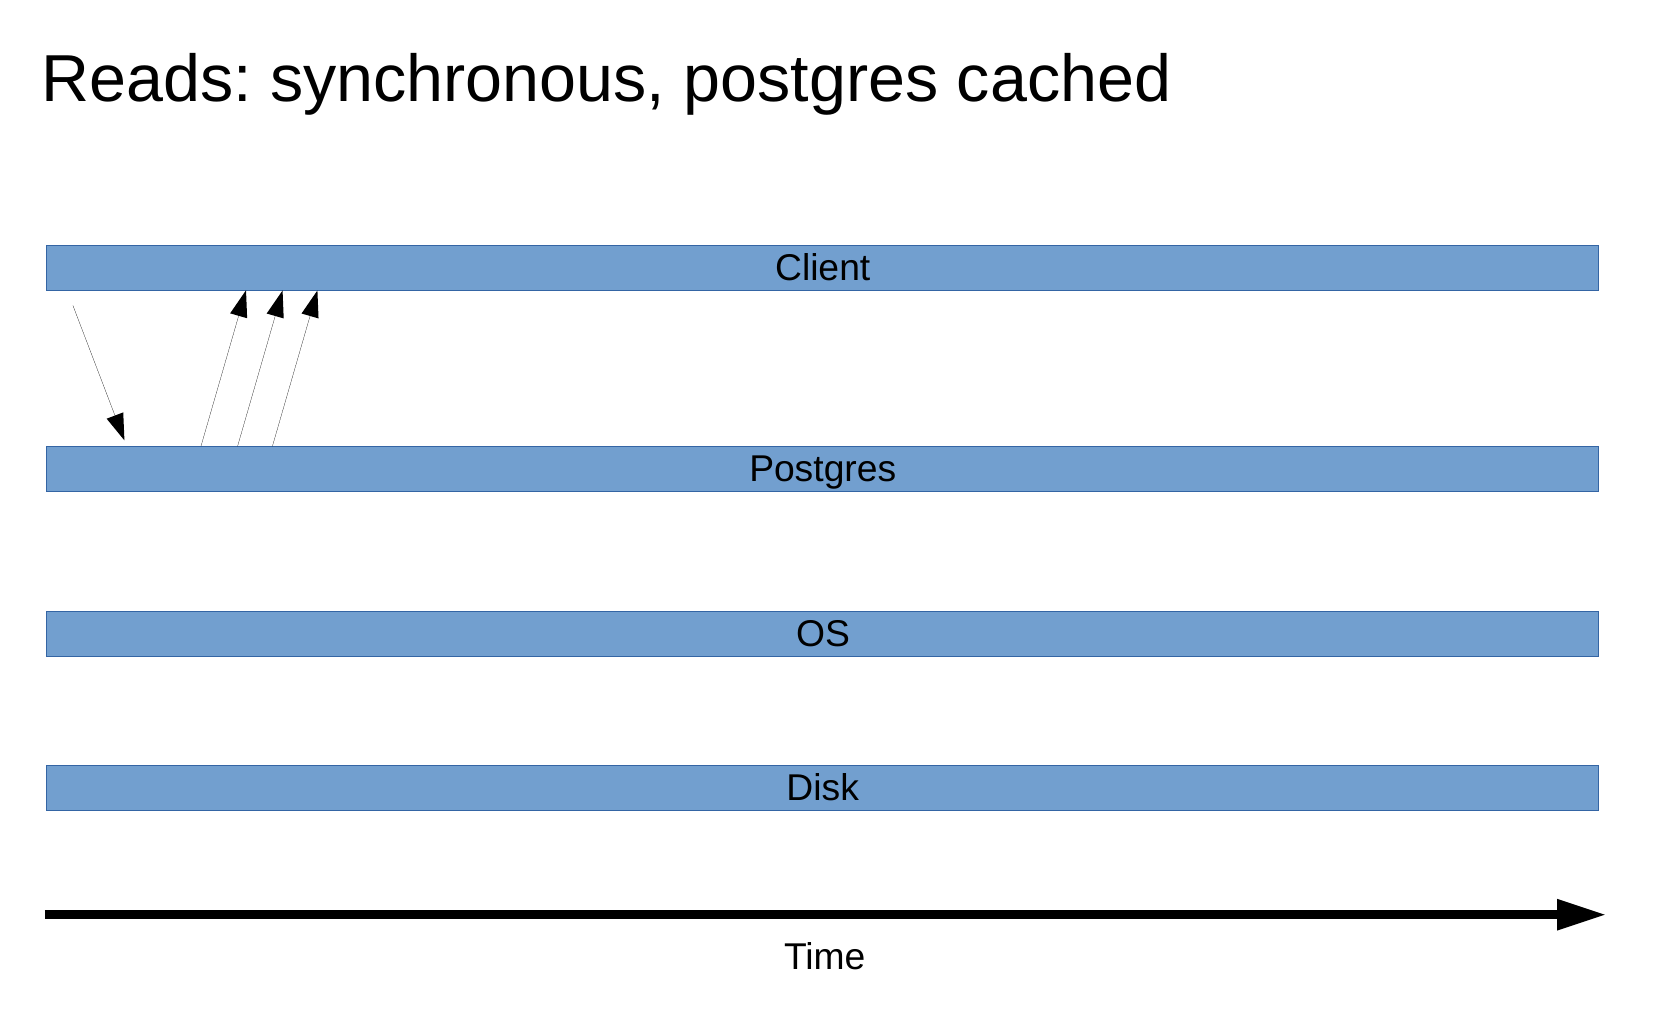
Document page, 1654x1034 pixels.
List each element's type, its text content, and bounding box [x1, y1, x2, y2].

text_box Disk [46, 765, 1599, 811]
text_box OS [46, 611, 1599, 657]
text_box Postgres [46, 446, 1599, 492]
title Reads: synchronous, postgres cached [41, 40, 1605, 289]
